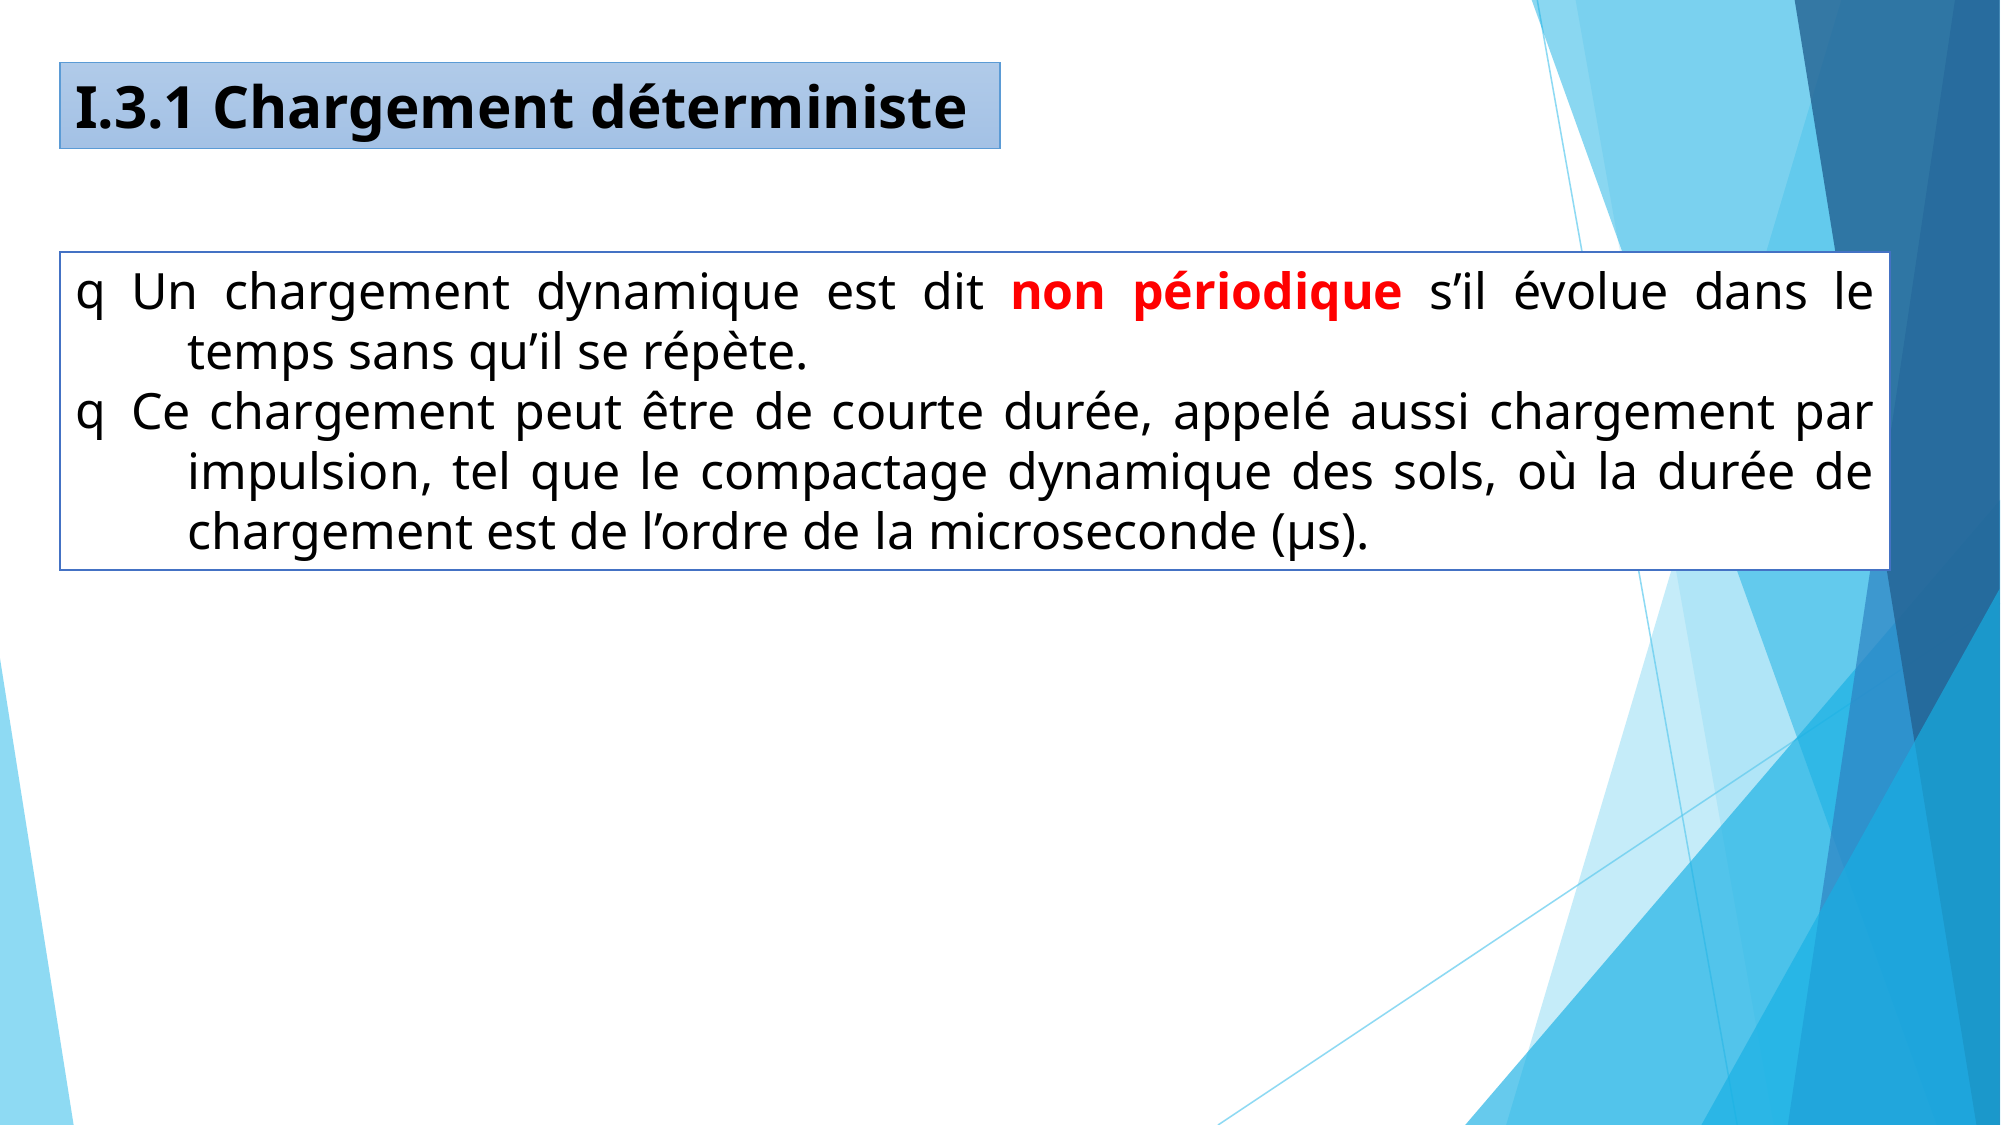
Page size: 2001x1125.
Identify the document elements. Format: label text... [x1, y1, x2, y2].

text_box Un chargement dynamique est dit non périodique s’il évolue dans le temps sans qu’il se répète. Ce chargement peut être de courte durée, appelé aussi chargement par impulsion, tel que le compactage dynamique des sols, où la durée de chargement est de l’ordre de la microseconde (μs). [60, 252, 1891, 571]
text_box I.3.1 Chargement déterministe [60, 62, 1000, 149]
